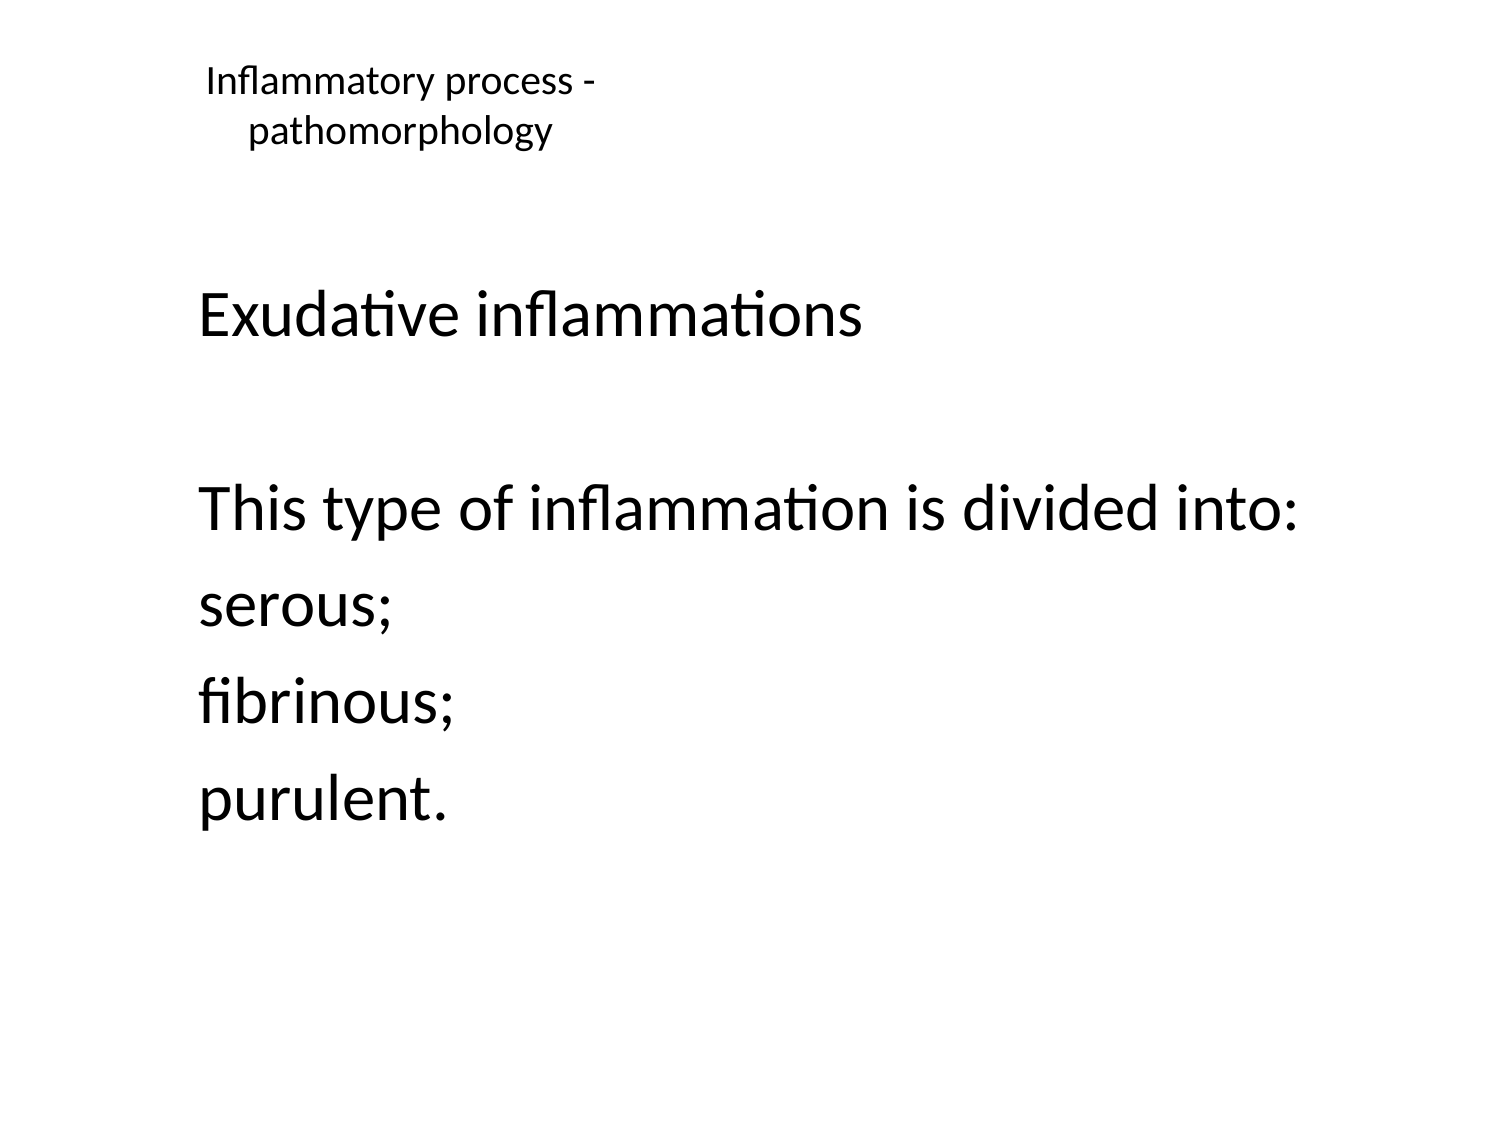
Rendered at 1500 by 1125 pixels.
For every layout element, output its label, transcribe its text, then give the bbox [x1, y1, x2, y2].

list Exudative inflammations This type of inflammation is divided into: serous; fibrinous; purulent. [75, 262, 1426, 1005]
title Inflammatory process - pathomorphology [75, 45, 727, 126]
